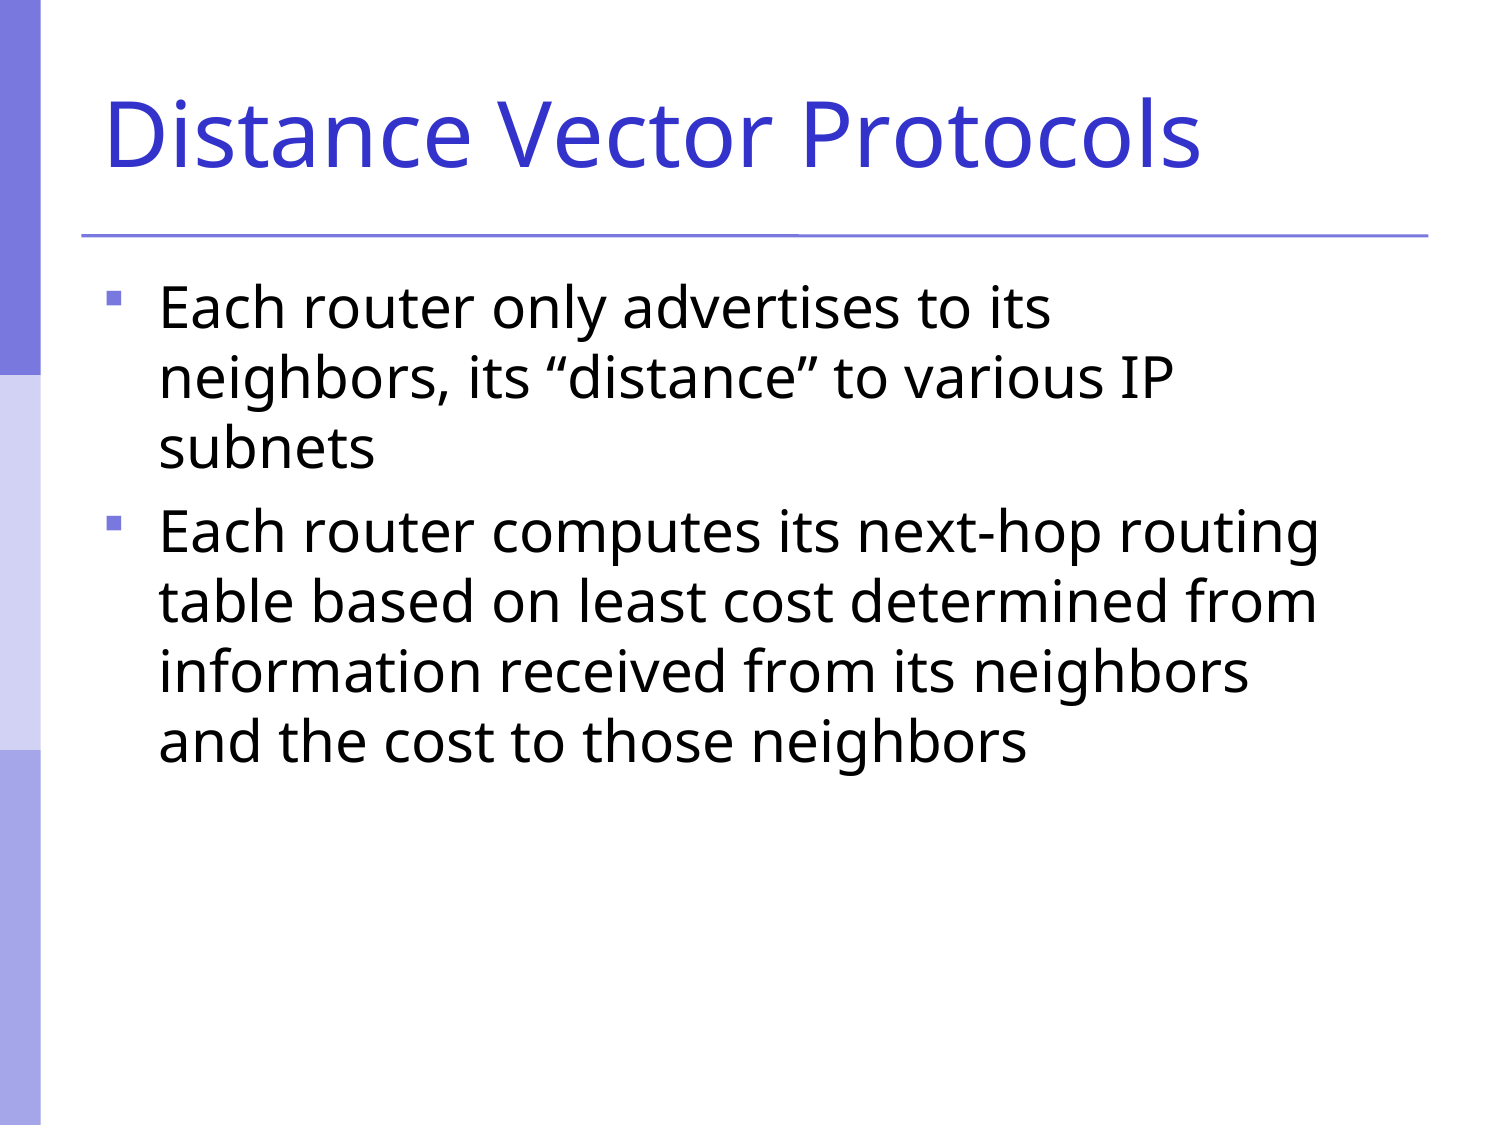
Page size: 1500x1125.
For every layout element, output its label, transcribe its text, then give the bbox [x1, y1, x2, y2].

text_box Distance Vector Protocols [87, 37, 1363, 225]
text_box Each router only advertises to its neighbors, its “distance” to various IP subnets Each router computes its next-hop routing table based on least cost determined from information received from its neighbors and the cost to those neighbors [87, 262, 1363, 1026]
